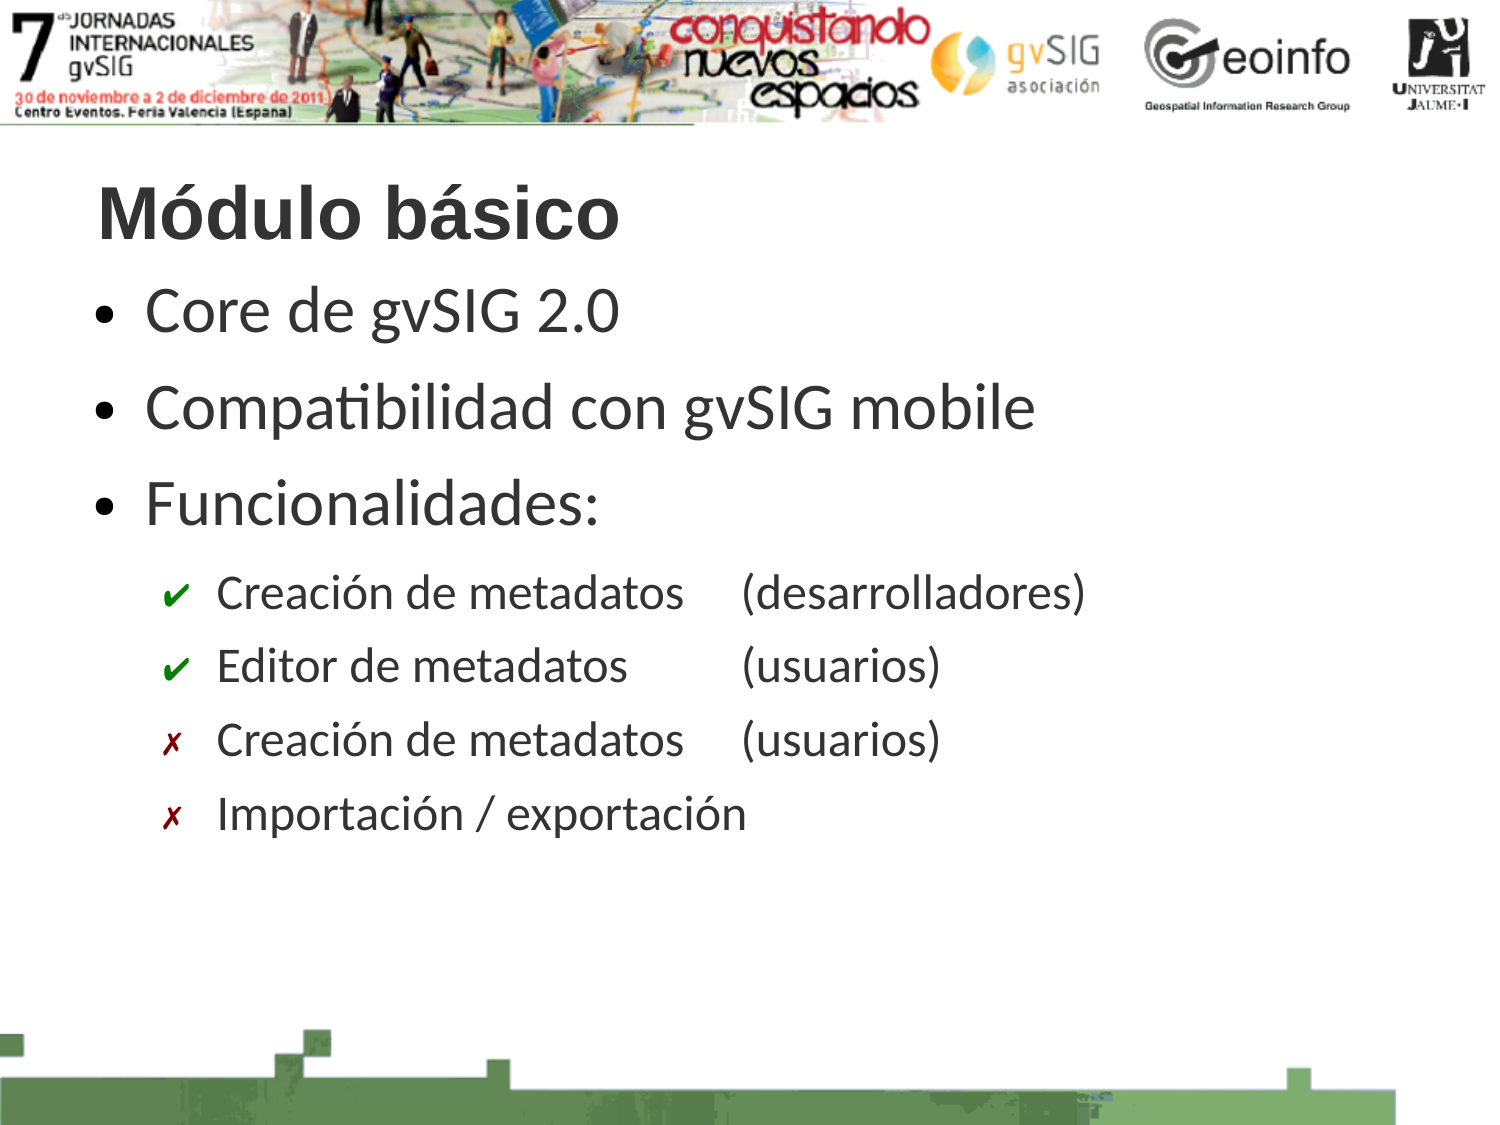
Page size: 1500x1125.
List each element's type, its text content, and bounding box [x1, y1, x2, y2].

title Módulo básico [97, 155, 1401, 273]
list Core de gvSIG 2.0 Compatibilidad con gvSIG mobile Funcionalidades: Creación de metadatos (desarrolladores) Editor de metadatos (usuarios) Creación de metadatos (usuarios) Importación / exportación [75, 282, 1351, 857]
picture [0, 0, 1500, 1125]
